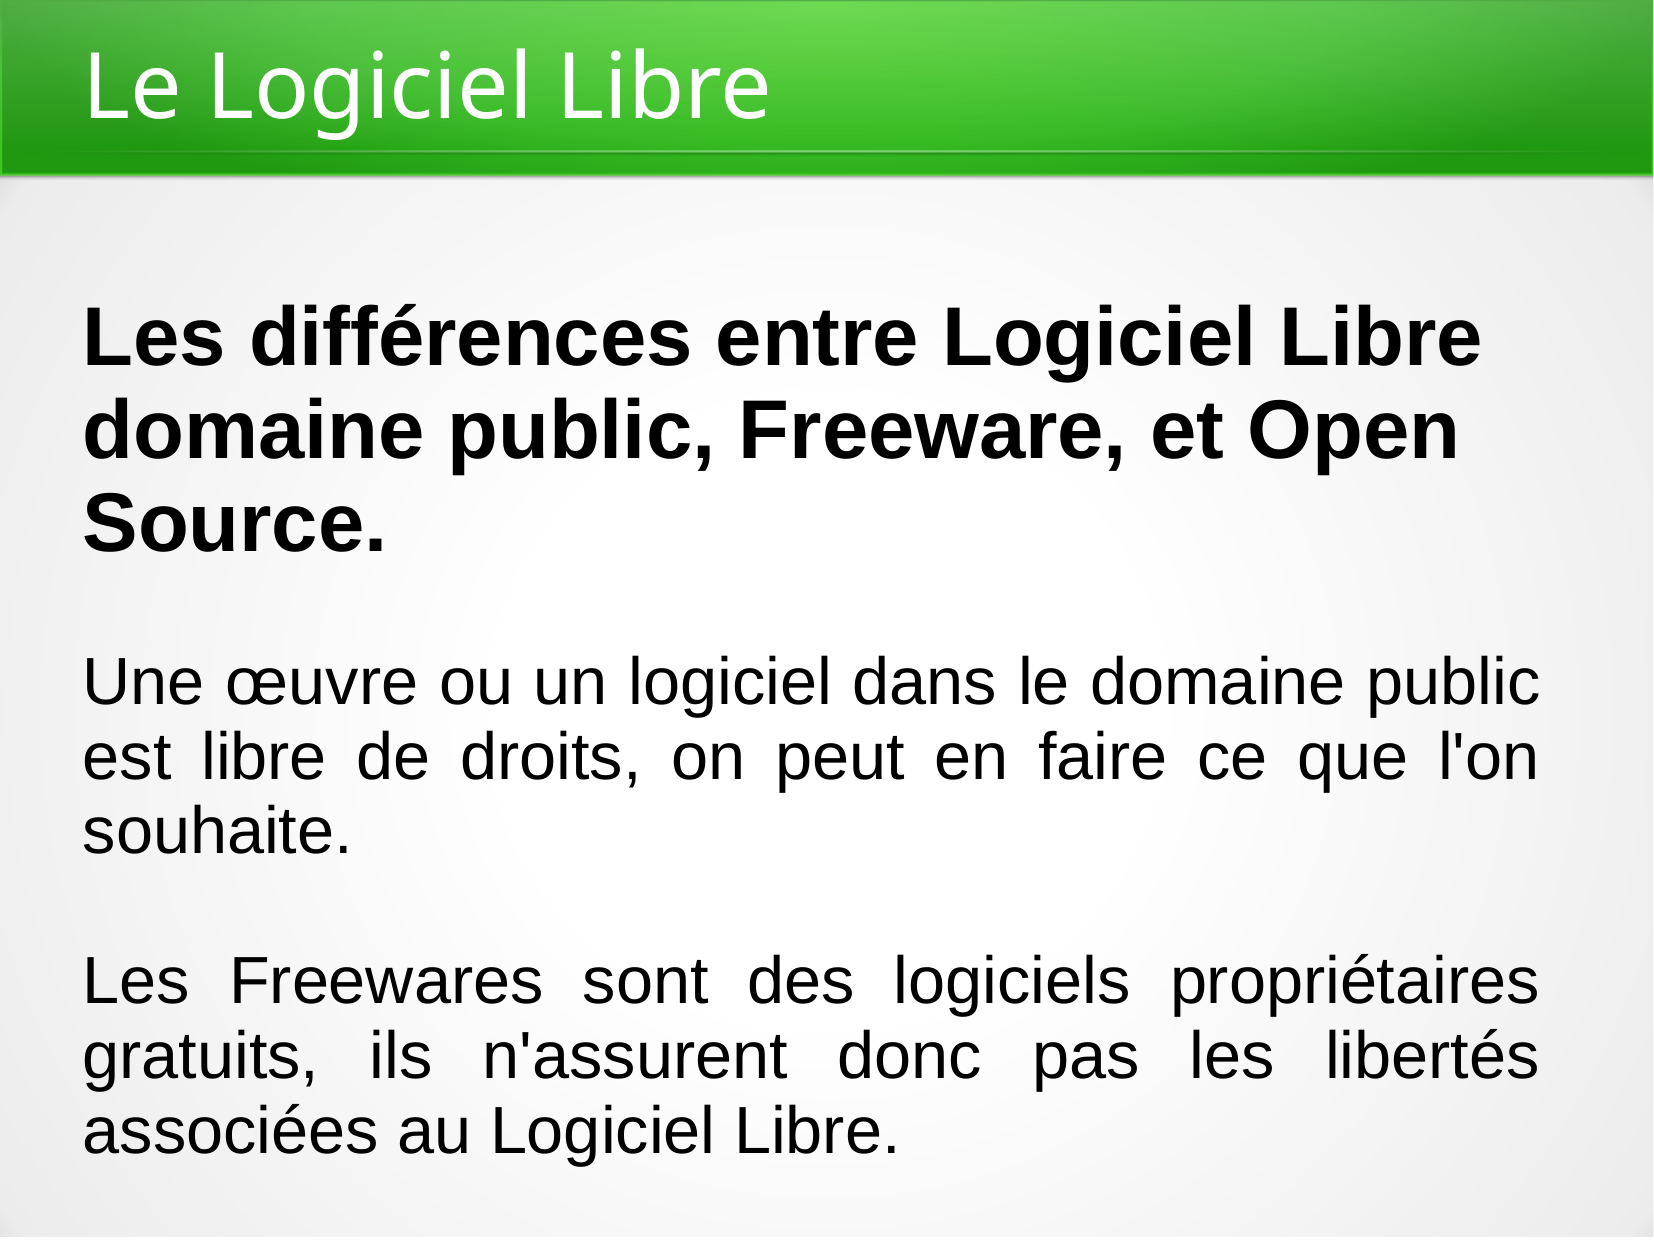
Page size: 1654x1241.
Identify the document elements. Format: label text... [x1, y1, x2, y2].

subtitle Les différences entre Logiciel Libre domaine public, Freeware, et Open Source. Une œuvre ou un logiciel dans le domaine public est libre de droits, on peut en faire ce que l'on souhaite. Les Freewares sont des logiciels propriétaires gratuits, ils n'assurent donc pas les libertés associées au Logiciel Libre. [82, 290, 1571, 1241]
title Le Logiciel Libre [82, 11, 1571, 154]
picture [0, 0, 1654, 1237]
